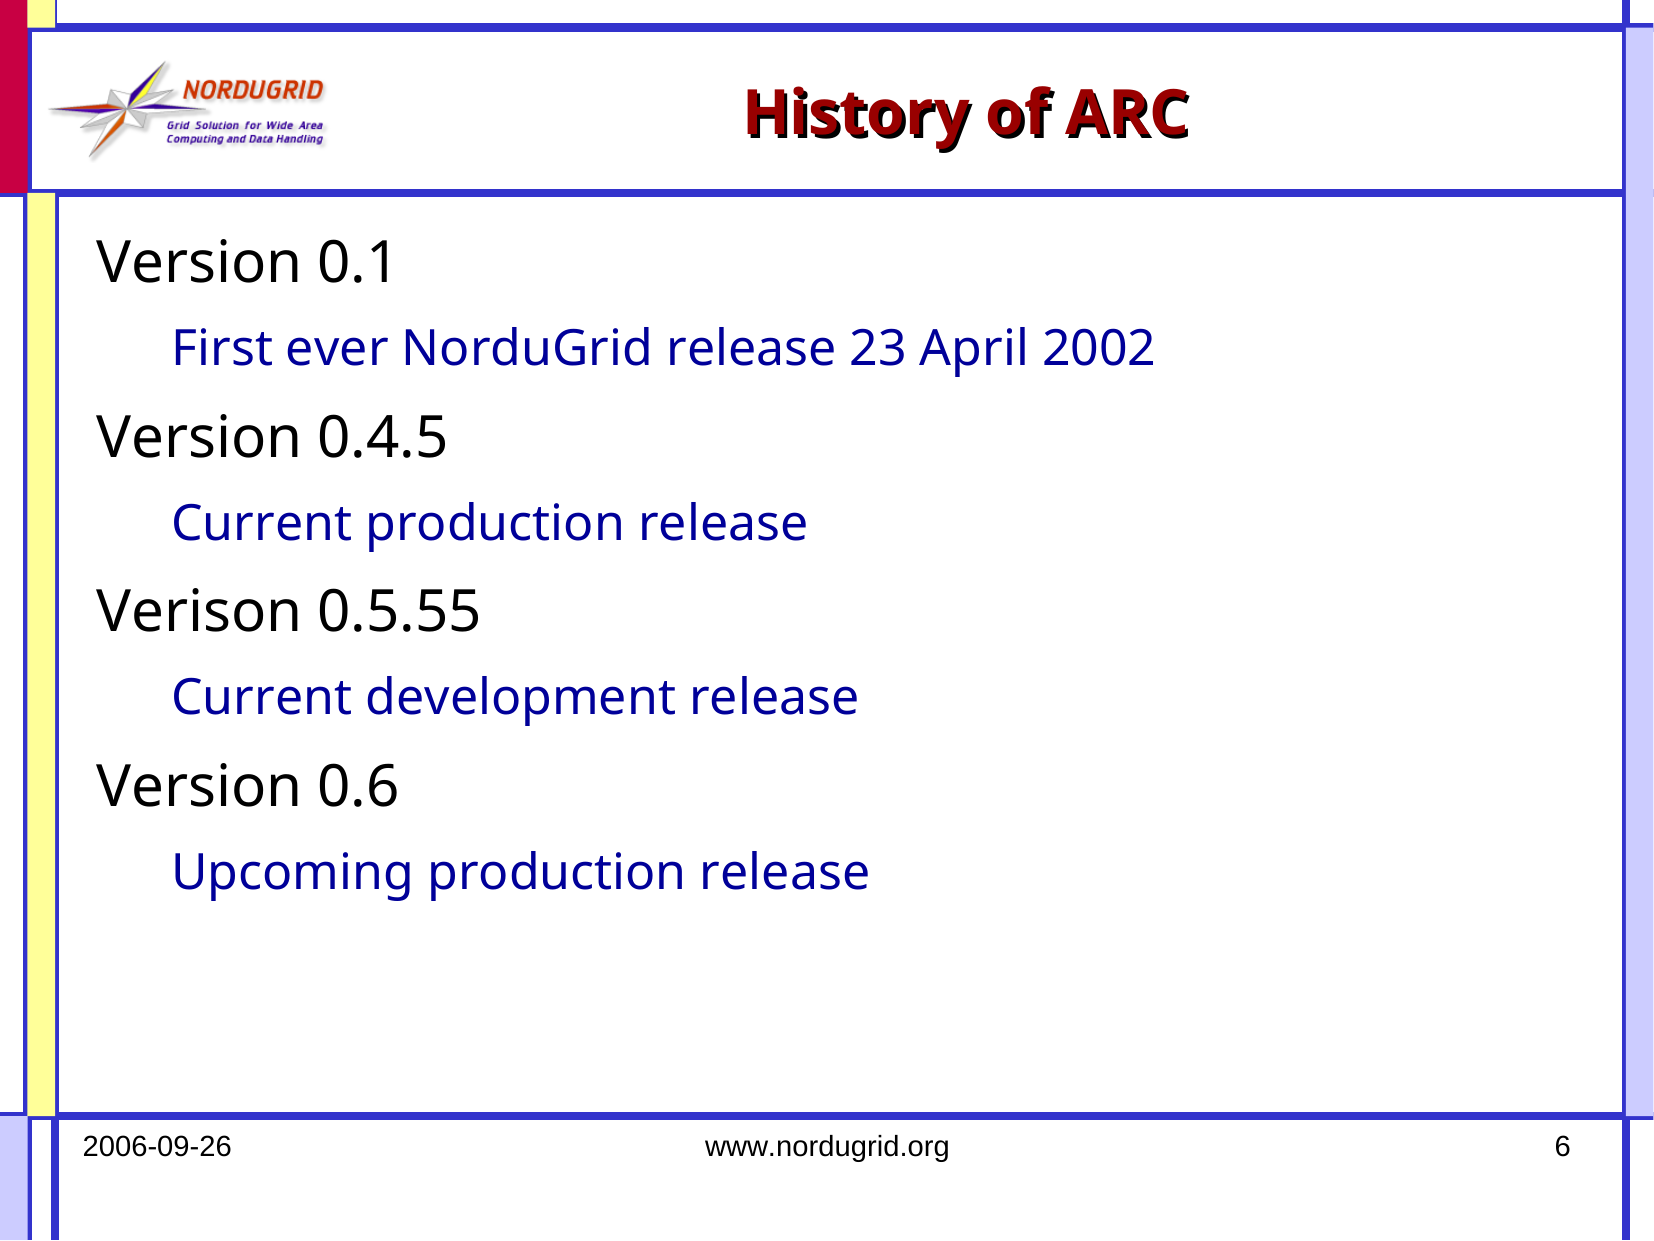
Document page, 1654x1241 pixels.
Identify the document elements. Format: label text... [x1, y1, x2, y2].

picture [44, 55, 331, 163]
list Version 0.1 First ever NorduGrid release 23 April 2002 Version 0.4.5 Current production release Verison 0.5.55 Current development release Version 0.6 Upcoming production release [96, 220, 1571, 1103]
title History of ARC [358, 19, 1574, 202]
